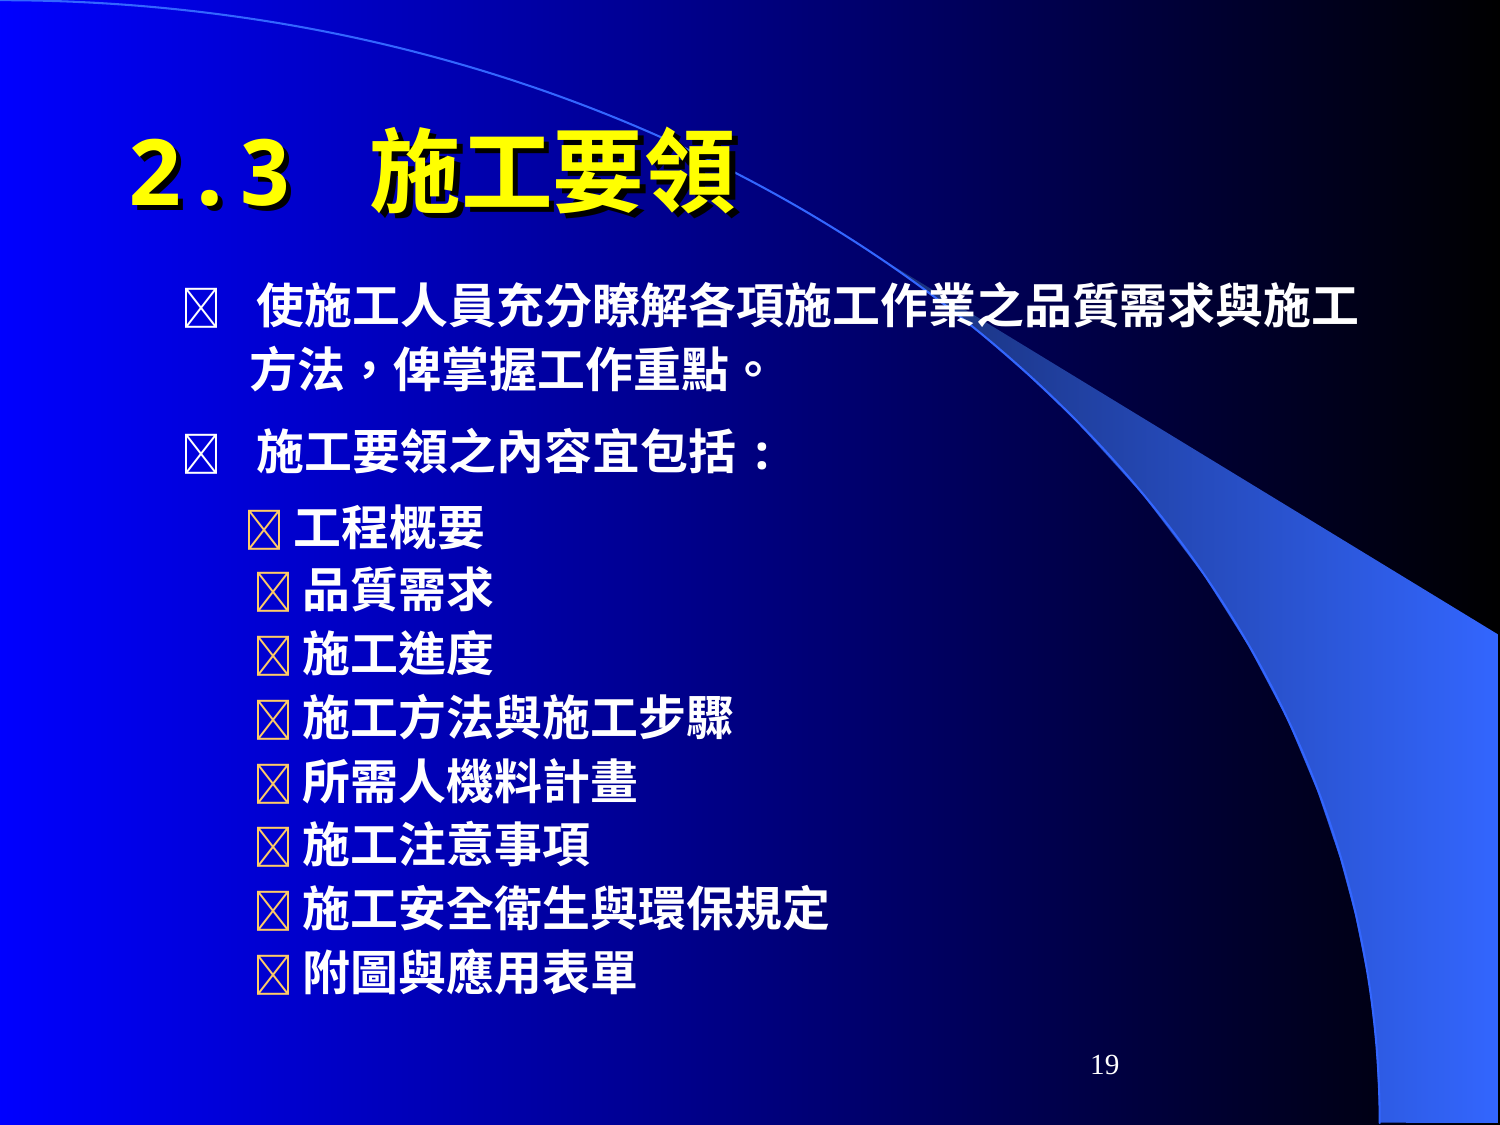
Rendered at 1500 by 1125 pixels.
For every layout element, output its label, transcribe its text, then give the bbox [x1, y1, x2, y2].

list  使施工人員充分瞭解各項施工作業之品質需求與施工 方法，俾掌握工作重點。  施工要領之內容宜包括: 工程概要 品質需求 施工進度 施工方法與施工步驟 所需人機料計畫 施工注意事項 施工安全衛生與環保規定 附圖與應用表單 [112, 275, 1388, 1051]
text_box [1074, 1051, 1388, 1101]
title 2.3 施工要領 [112, 75, 1388, 263]
